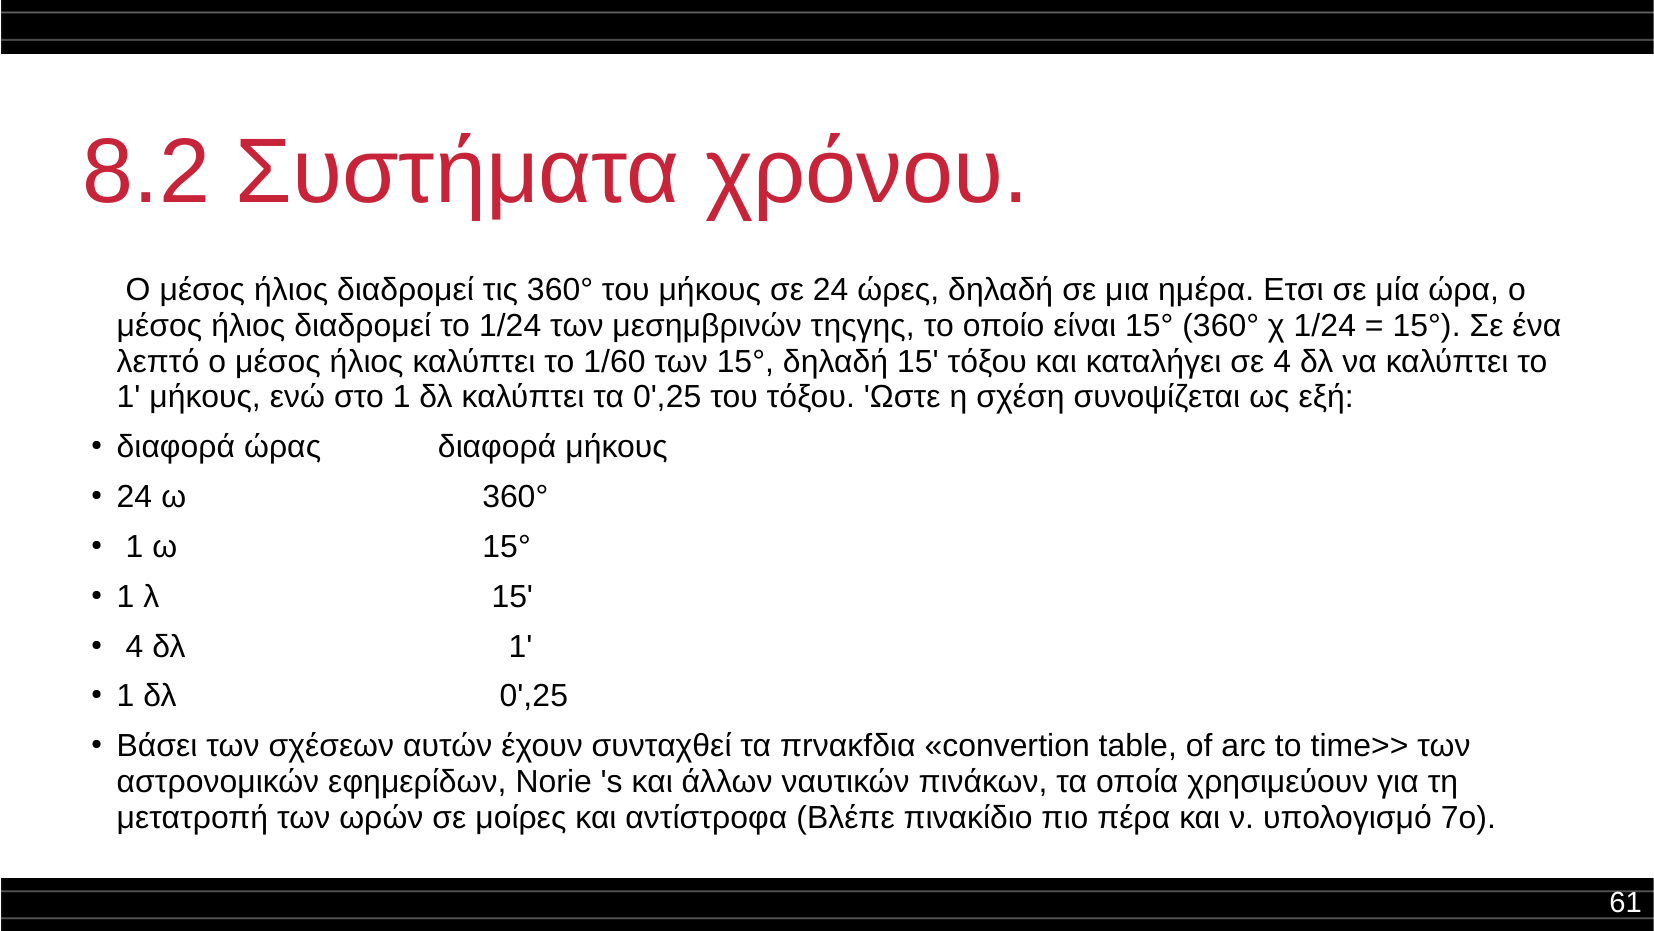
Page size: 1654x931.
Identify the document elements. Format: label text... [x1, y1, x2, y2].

title 8.2 Συστήματα χρόνου. [82, 92, 1571, 249]
list Ο μέσος ήλιος διαδρομεί τις 360° του μήκους σε 24 ώρες, δηλαδή σε μια ημέρα. Ετσι σε μία ώρα, ο μέσος ήλιος διαδρομεί το 1/24 των μεσημβρινών τηςγης, το οποίο είναι 15° (360° χ 1/24 = 15°). Σε ένα λεπτό ο μέσος ήλιος καλύπτει το 1/60 των 15°, δηλαδή 15' τόξου και καταλήγει σε 4 δλ να καλύπτει το 1' μήκους, ενώ στο 1 δλ καλύπτει τα 0',25 του τόξου. 'Ωστε η σχέση συνοψίζεται ως εξή: διαφορά ώρας διαφορά μήκους 24 ω 360° 1 ω 15° 1 λ 15' 4 δλ 1' 1 δλ 0',25 Βάσει των σχέσεων αυτών έχουν συνταχθεί τα πrνακfδια «convertion table, οf arc to time>> των αστρονομικών εφημερίδων, Norie 's και άλλων ναυτικών πινάκων, τα οποία χρησιμεύουν για τη μετατροπή των ωρών σε μοίρες και αντίστροφα (Βλέπε πινακίδιο πιο πέρα και ν. υπολογισμό 7ο). [82, 271, 1571, 851]
picture [1, 878, 1654, 931]
picture [1, 0, 1654, 54]
